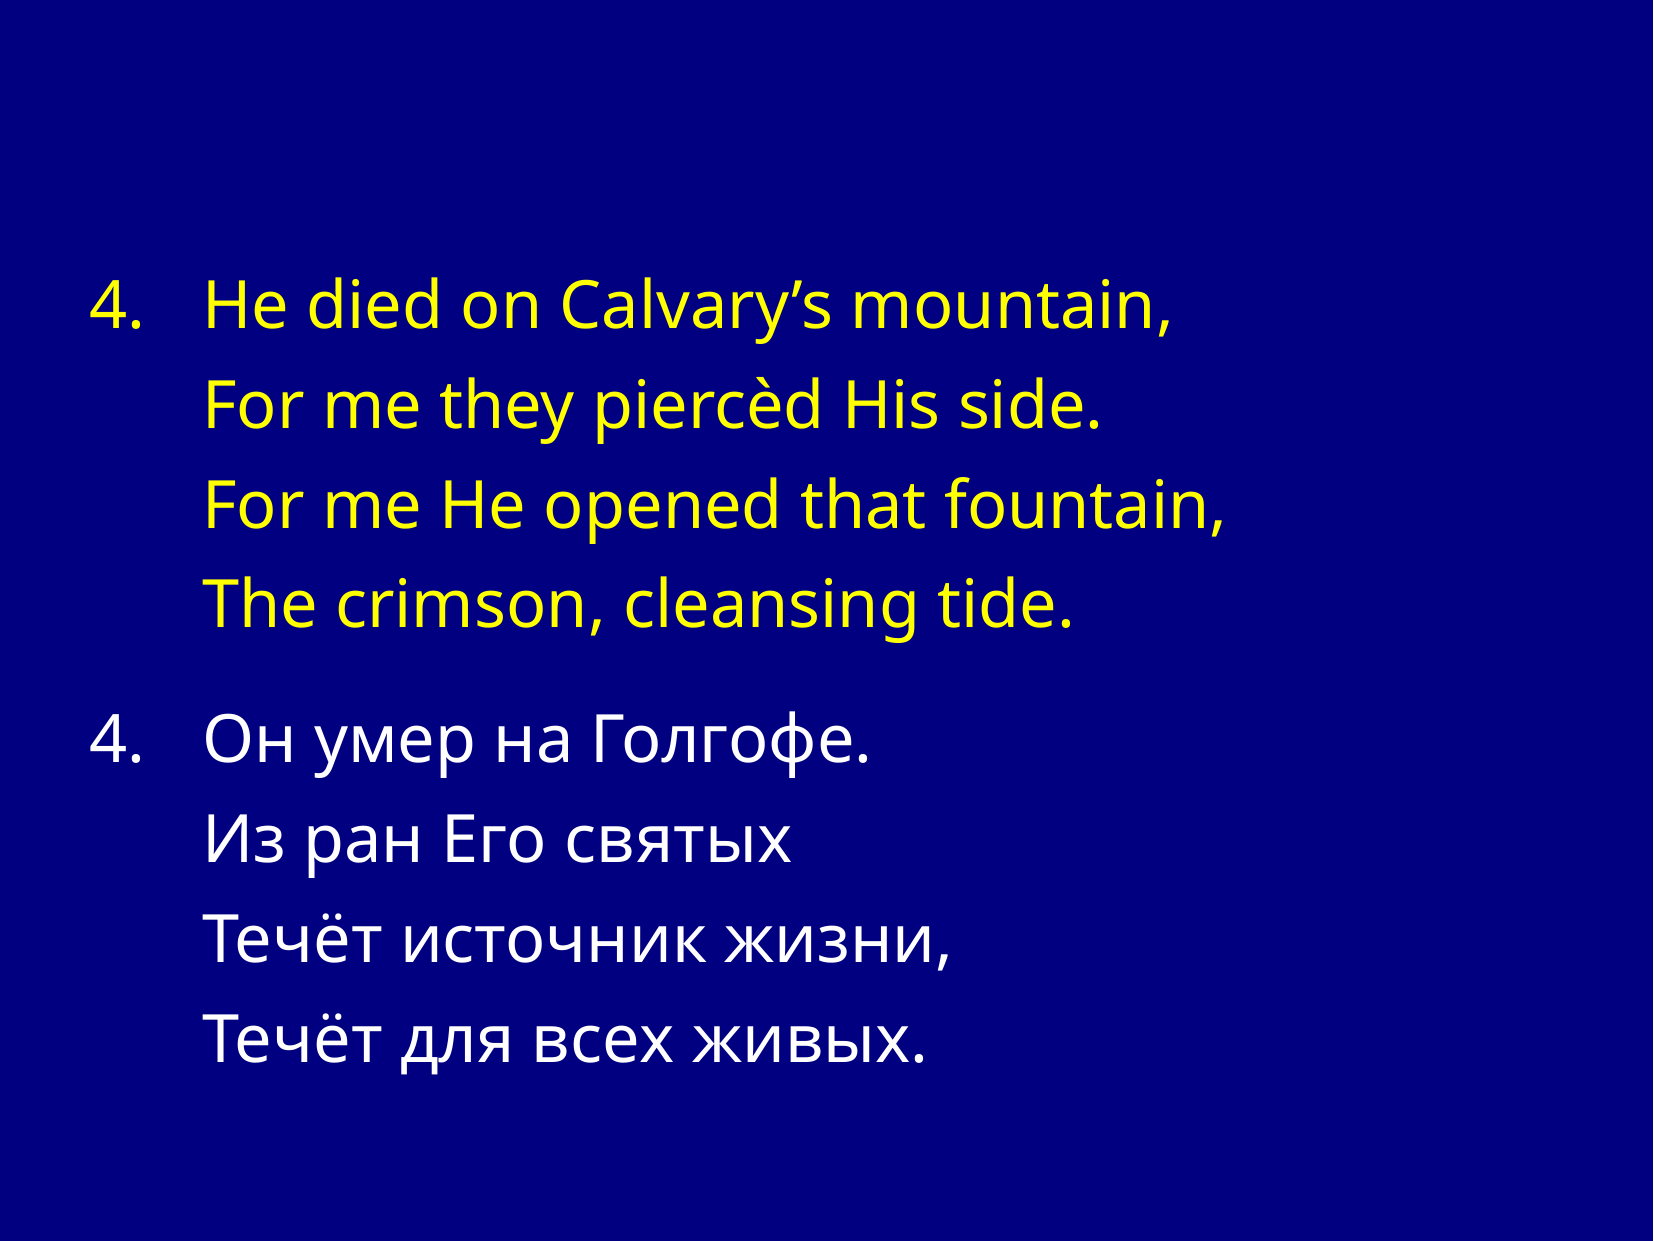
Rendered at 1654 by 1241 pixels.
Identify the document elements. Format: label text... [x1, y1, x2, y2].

text_box 4. Он умер на Голгофе. Из ран Его святых Течёт источник жизни, Течёт для всех живых. [75, 675, 1576, 1163]
text_box 4. He died on Calvary’s mountain, For me they piercèd His side. For me He opened that fountain, The crimson, cleansing tide. [75, 150, 1576, 638]
